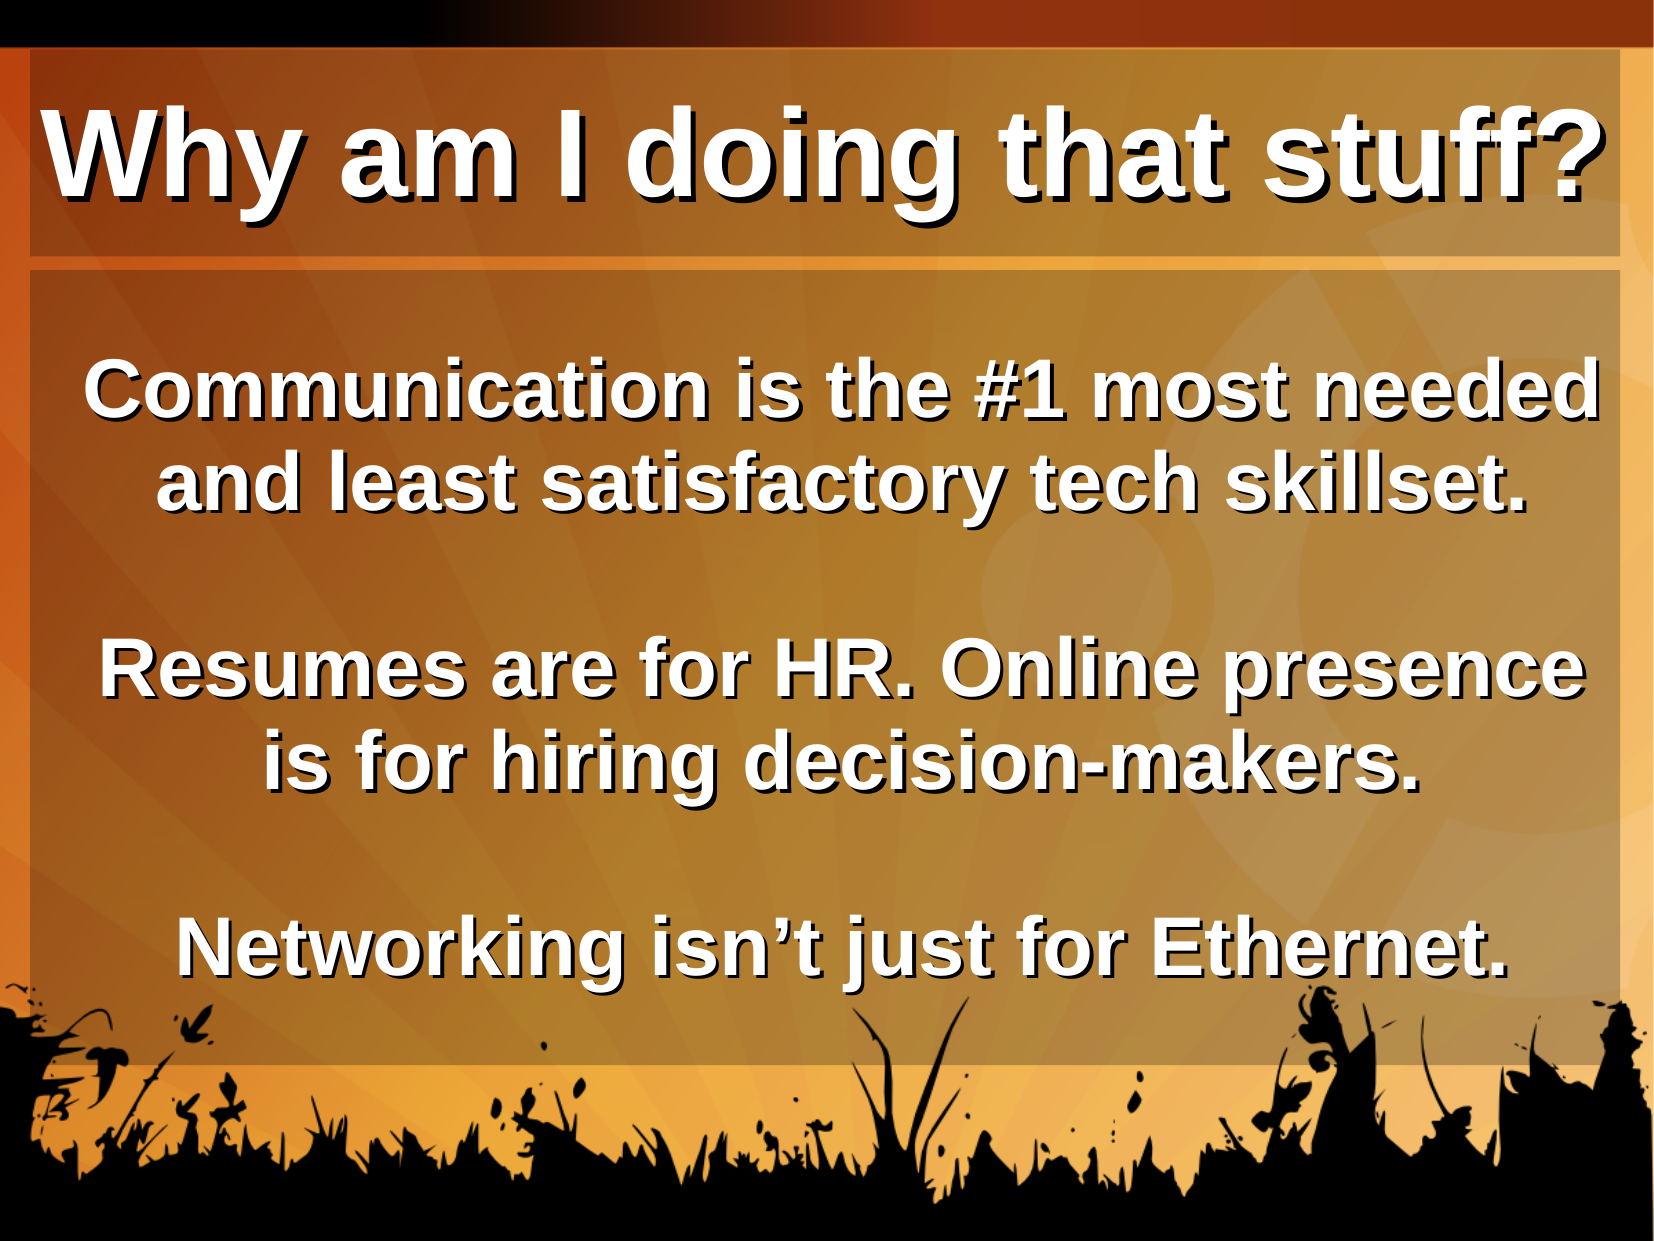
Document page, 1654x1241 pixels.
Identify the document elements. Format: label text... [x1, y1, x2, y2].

picture [0, 0, 1654, 1241]
title Why am I doing that stuff? [30, 49, 1621, 257]
subtitle Communication is the #1 most needed and least satisfactory tech skillset. Resumes are for HR. Online presence is for hiring decision-makers. Networking isn’t just for Ethernet. [30, 270, 1621, 1066]
